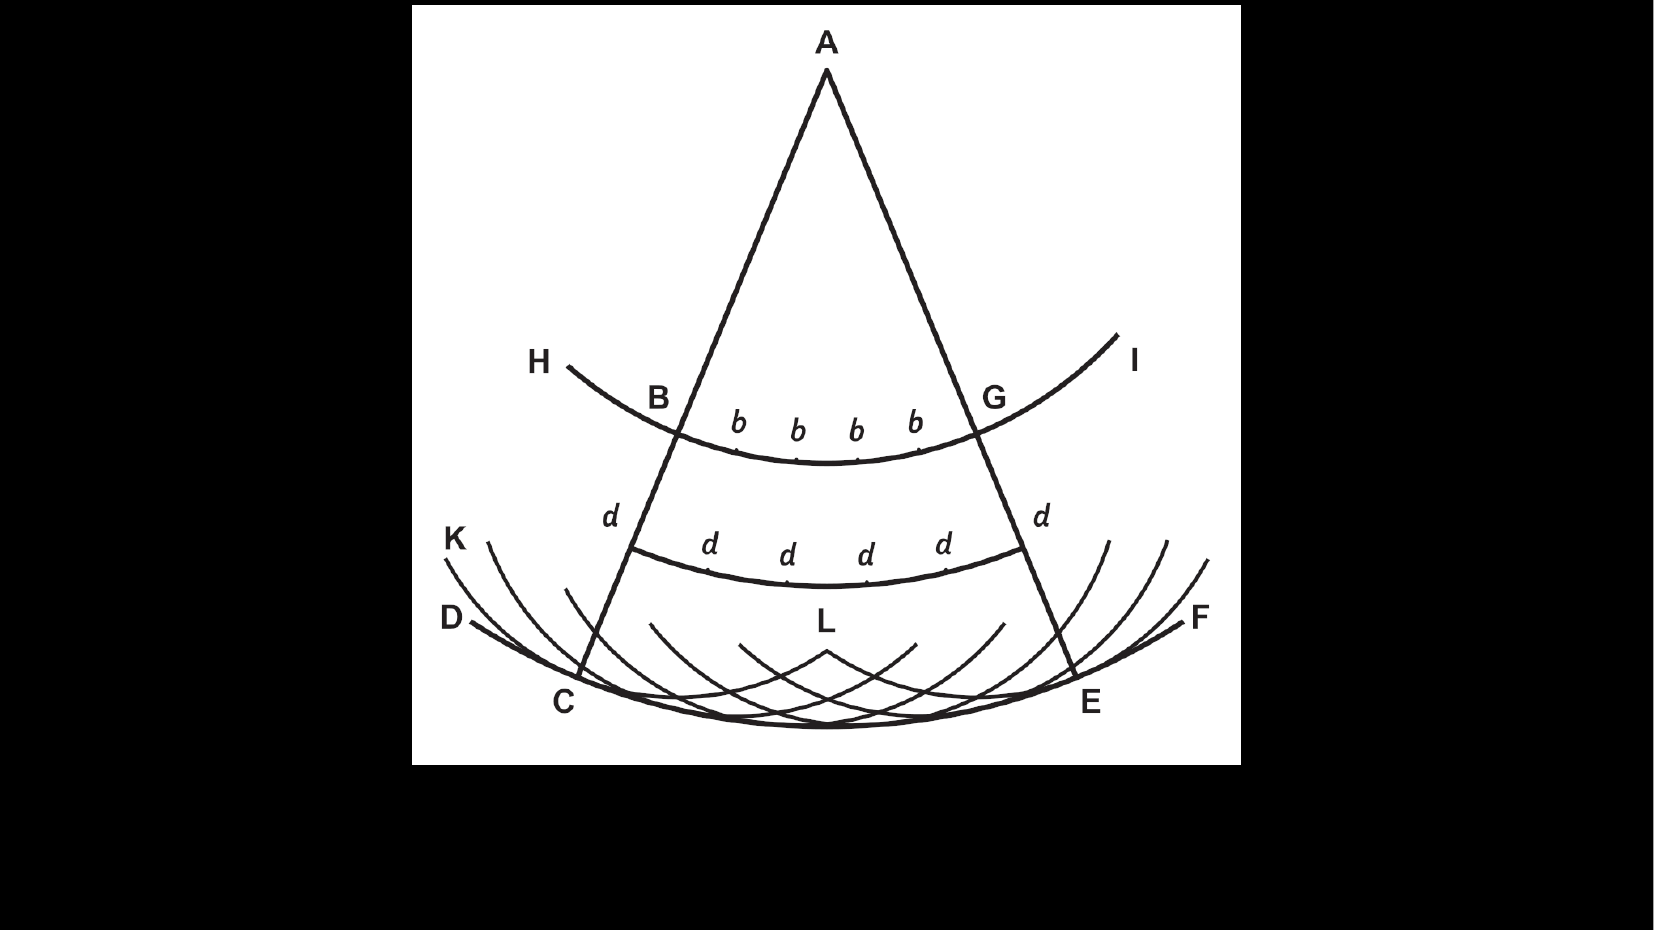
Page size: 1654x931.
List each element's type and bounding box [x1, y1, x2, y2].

picture [412, 5, 1241, 766]
